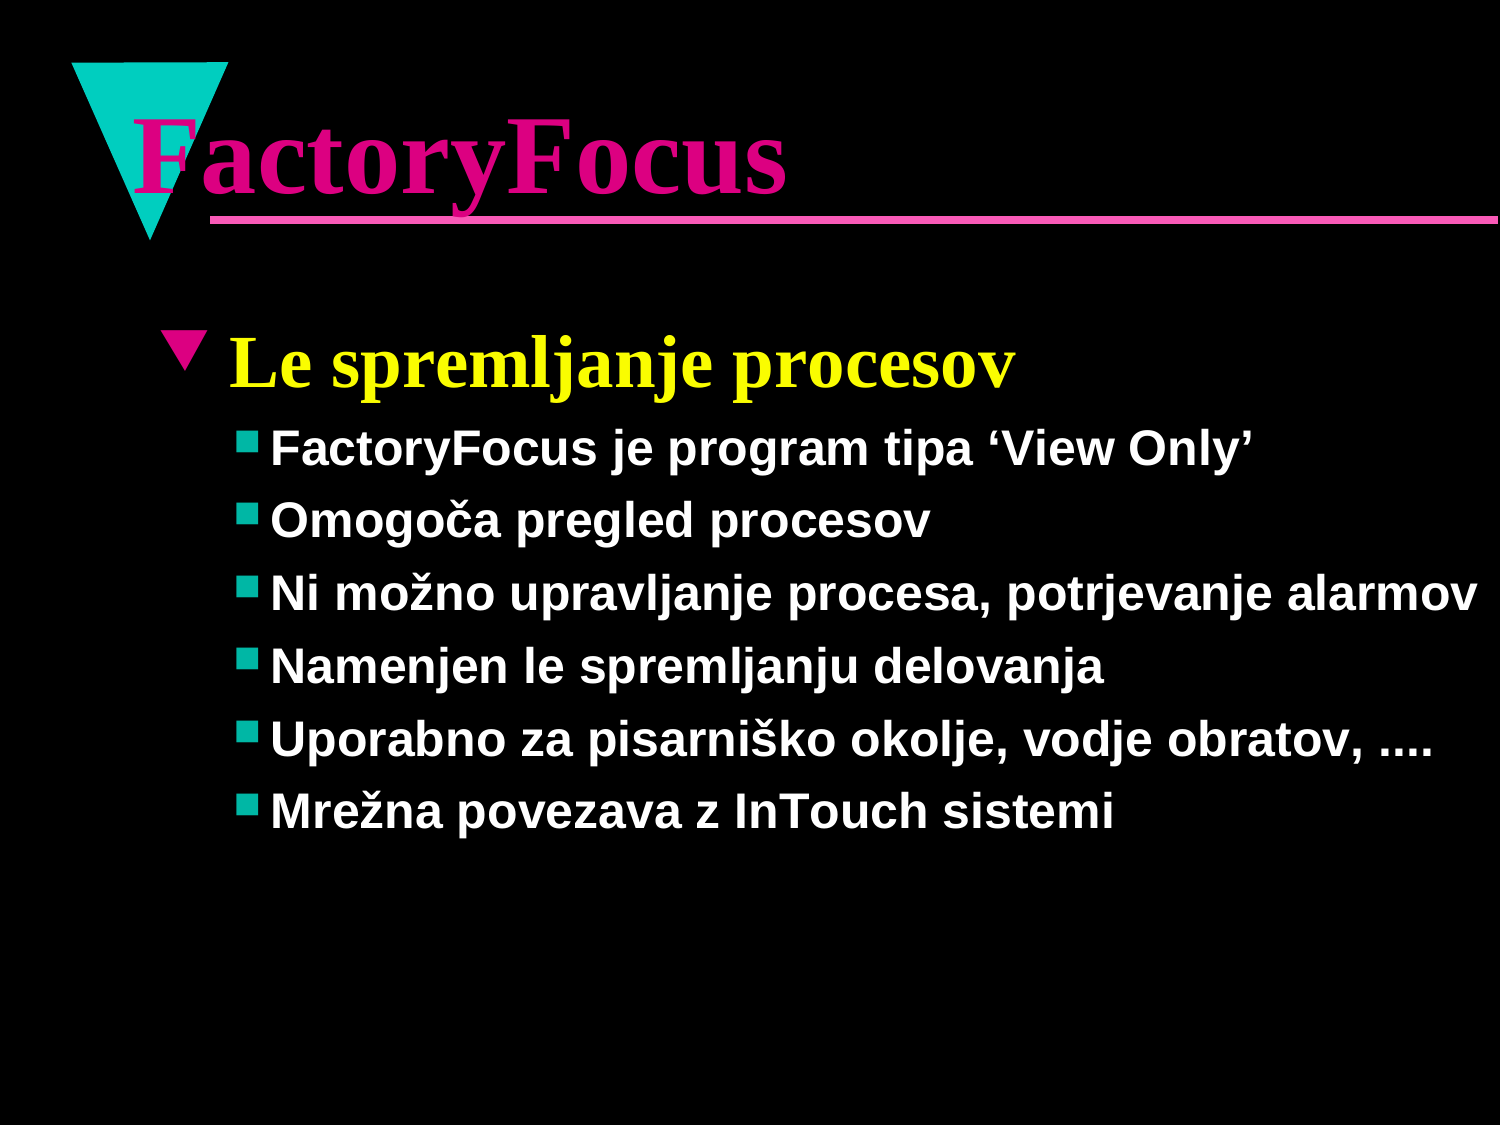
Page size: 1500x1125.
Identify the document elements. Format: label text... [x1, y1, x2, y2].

list Le spremljanje procesov FactoryFocus je program tipa ‘View Only’ Omogoča pregled procesov Ni možno upravljanje procesa, potrjevanje alarmov Namenjen le spremljanju delovanja Uporabno za pisarniško okolje, vodje obratov, .... Mrežna povezava z InTouch sistemi [143, 314, 1500, 990]
title FactoryFocus [117, 63, 1500, 251]
